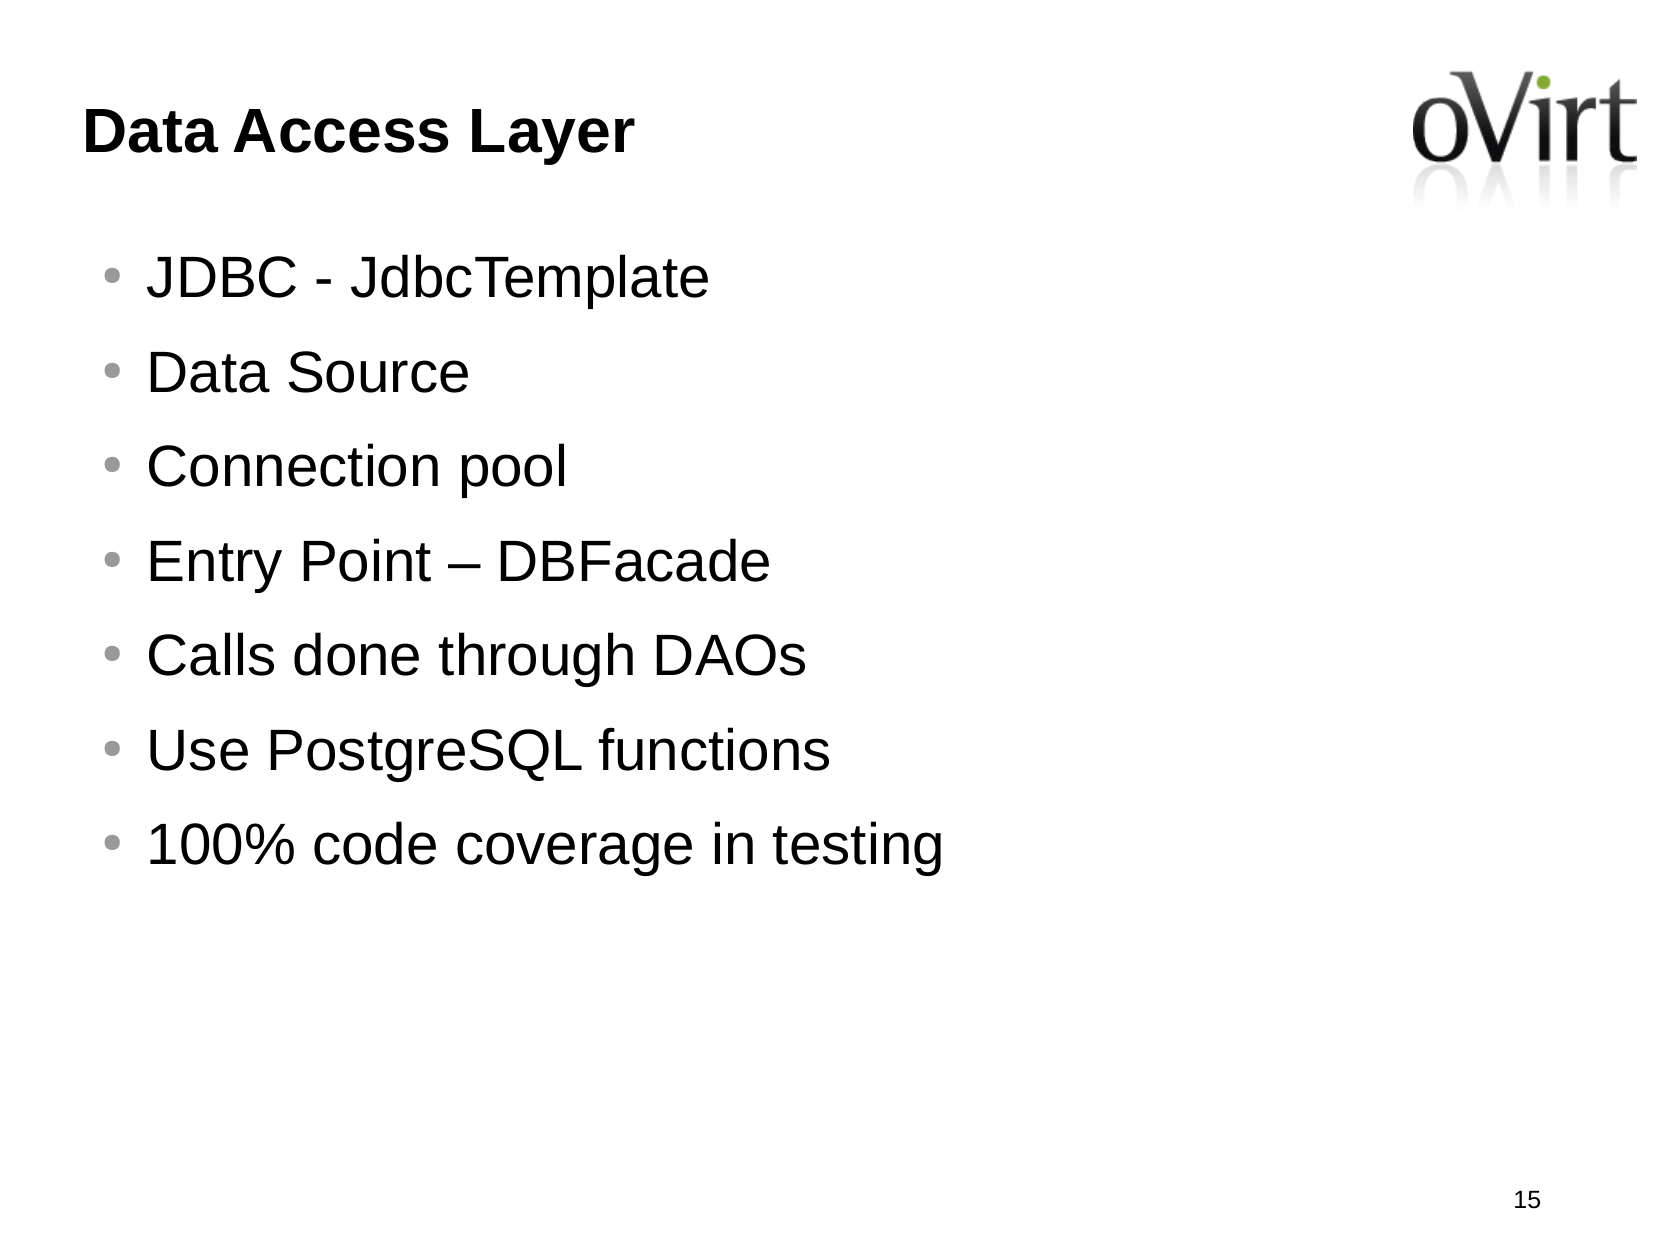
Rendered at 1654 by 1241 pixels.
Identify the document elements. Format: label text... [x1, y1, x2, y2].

list JDBC - JdbcTemplate Data Source Connection pool Entry Point – DBFacade Calls done through DAOs Use PostgreSQL functions 100% code coverage in testing [86, 244, 1576, 1039]
picture [1413, 63, 1637, 212]
title Data Access Layer [82, 37, 1303, 226]
